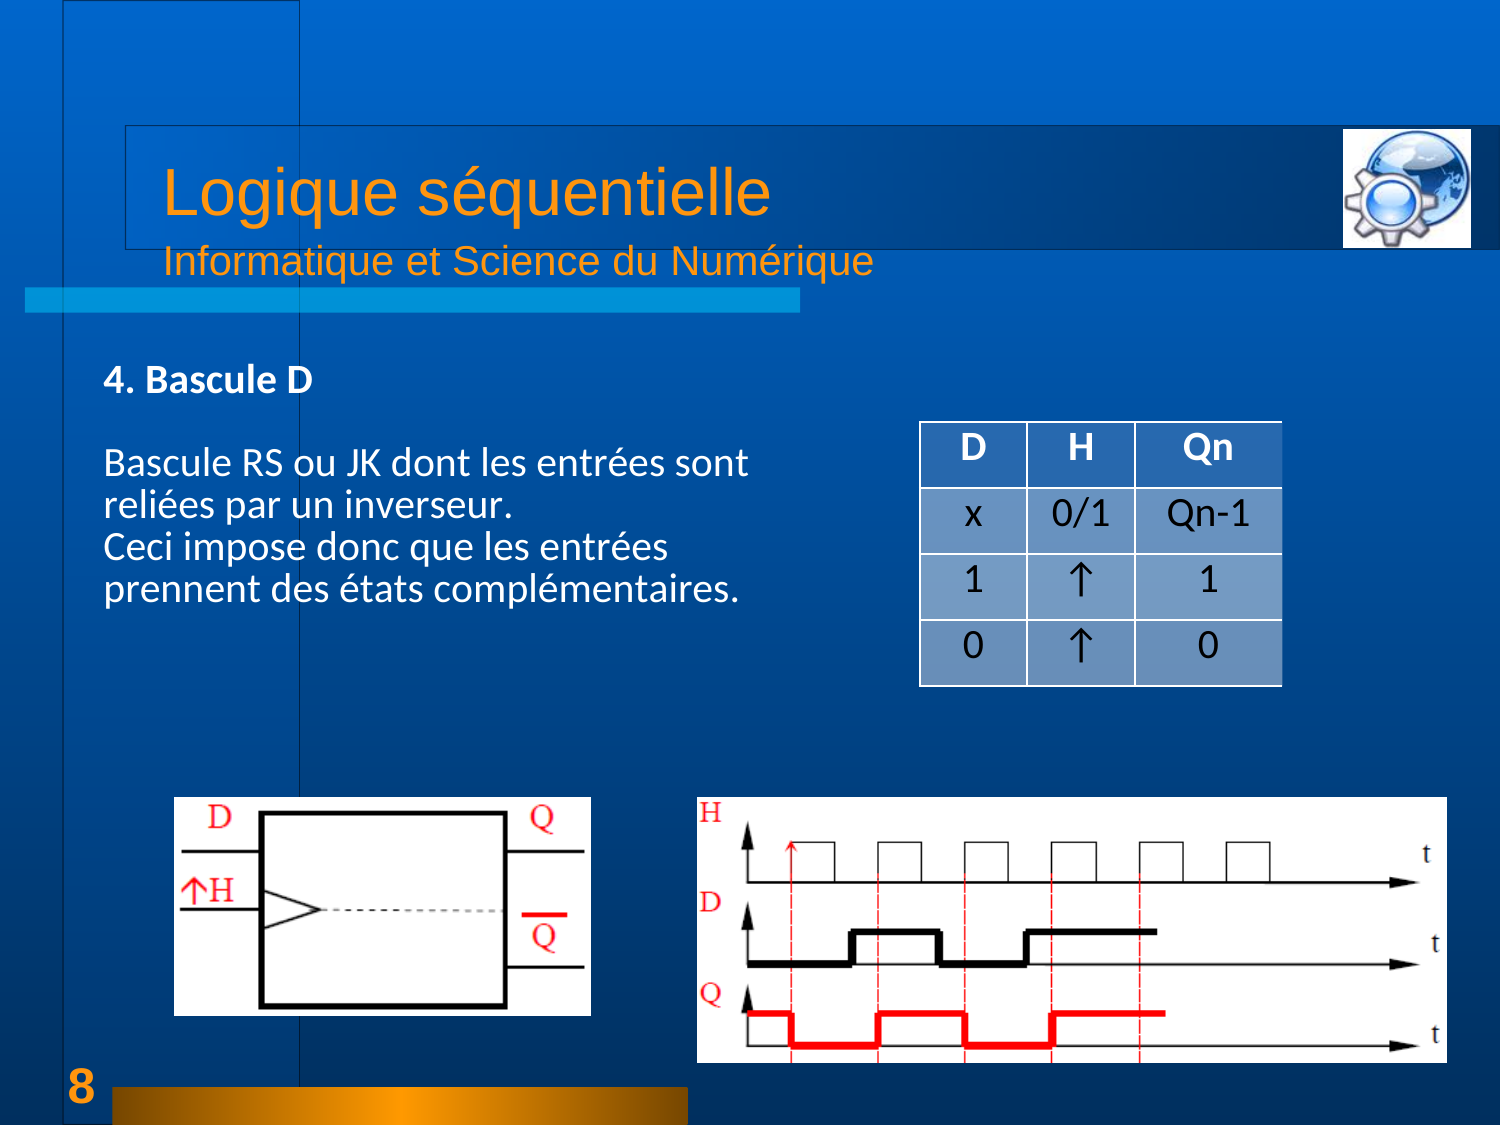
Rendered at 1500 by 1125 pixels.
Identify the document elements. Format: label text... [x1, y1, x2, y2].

table_header Qn [1136, 423, 1282, 487]
table_cell 0/1 [1028, 489, 1134, 553]
table_cell x [921, 489, 1026, 553]
table_cell 0 [921, 621, 1026, 685]
picture [697, 797, 1447, 1063]
table_cell 0 [1136, 621, 1282, 685]
text_box 4. Bascule D Bascule RS ou JK dont les entrées sont reliées par un inverseur. Ceci impose donc que les entrées prennent des états complémentaires. [88, 354, 827, 1084]
table_cell ↑ [1028, 555, 1134, 619]
table_cell 1 [1136, 555, 1282, 619]
picture [174, 797, 591, 1016]
table_cell Qn-1 [1136, 489, 1282, 553]
table_cell ↑ [1028, 621, 1134, 685]
table_header H [1028, 423, 1134, 487]
table_header D [921, 423, 1026, 487]
table_cell 1 [921, 555, 1026, 619]
picture [1343, 129, 1471, 248]
